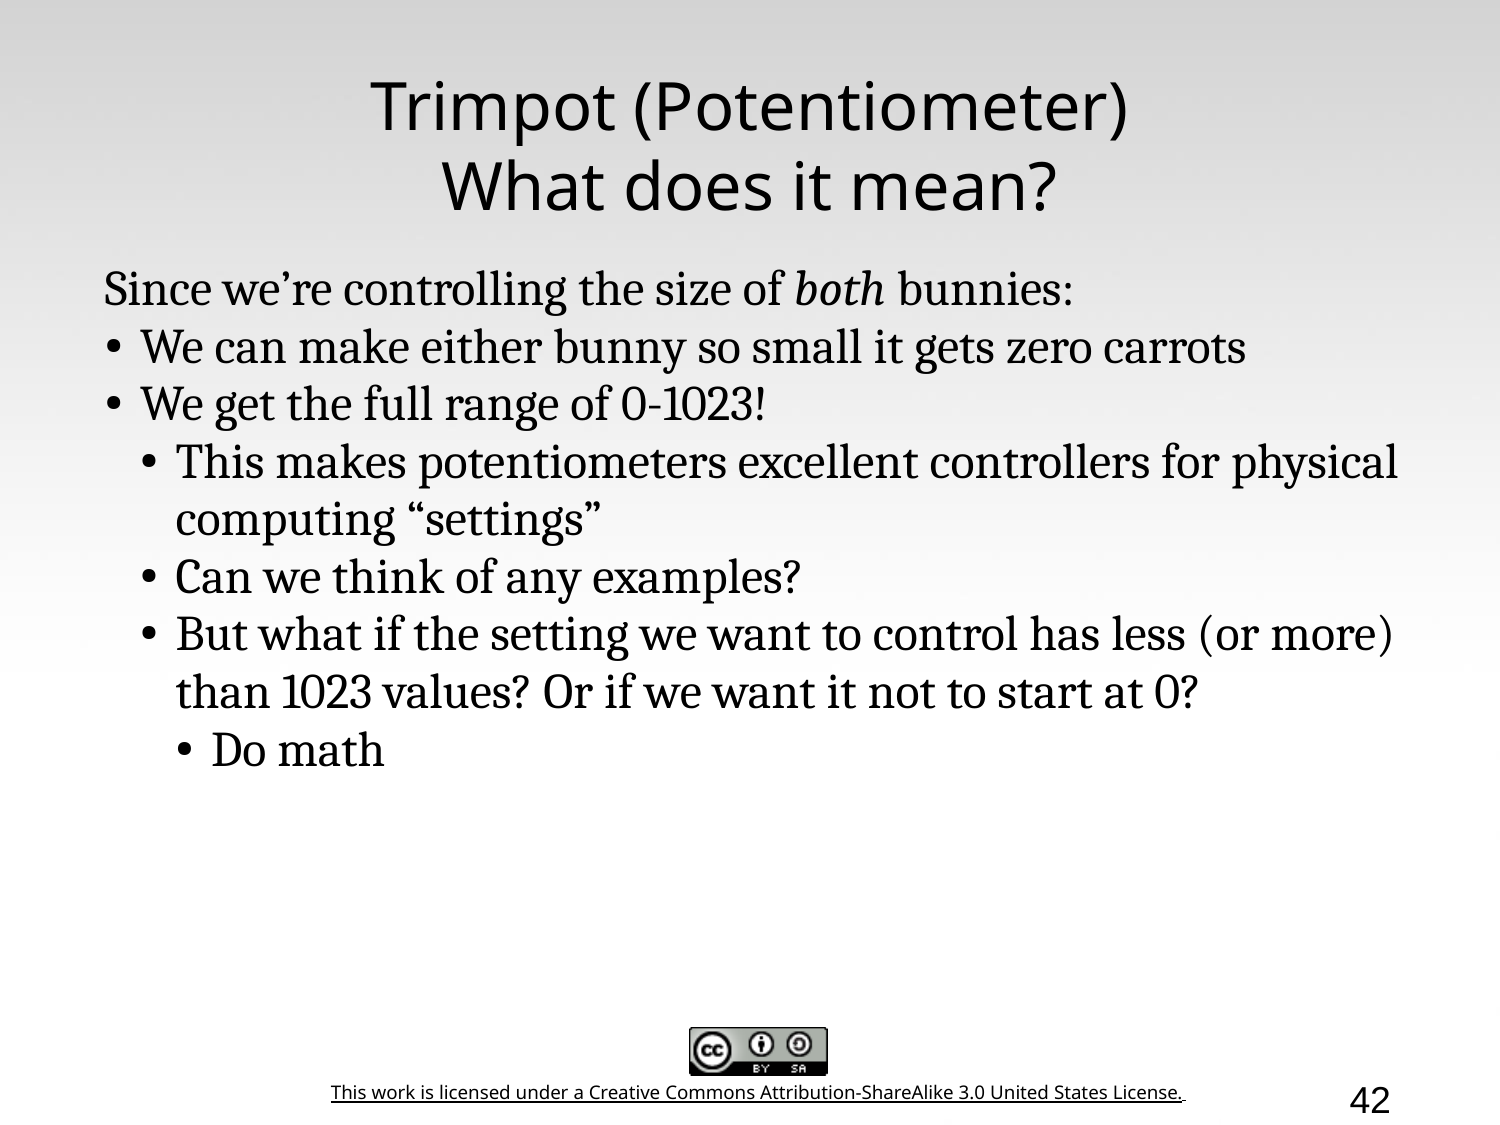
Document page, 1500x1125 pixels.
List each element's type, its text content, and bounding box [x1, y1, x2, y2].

picture [0, 0, 1500, 1125]
text_box Since we’re controlling the size of both bunnies: We can make either bunny so small it gets zero carrots We get the full range of 0-1023! This makes potentiometers excellent controllers for physical computing “settings” Can we think of any examples? But what if the setting we want to control has less (or more) than 1023 values? Or if we want it not to start at 0? Do math [90, 253, 1426, 964]
title Trimpot (Potentiometer) What does it mean? [112, 49, 1388, 238]
